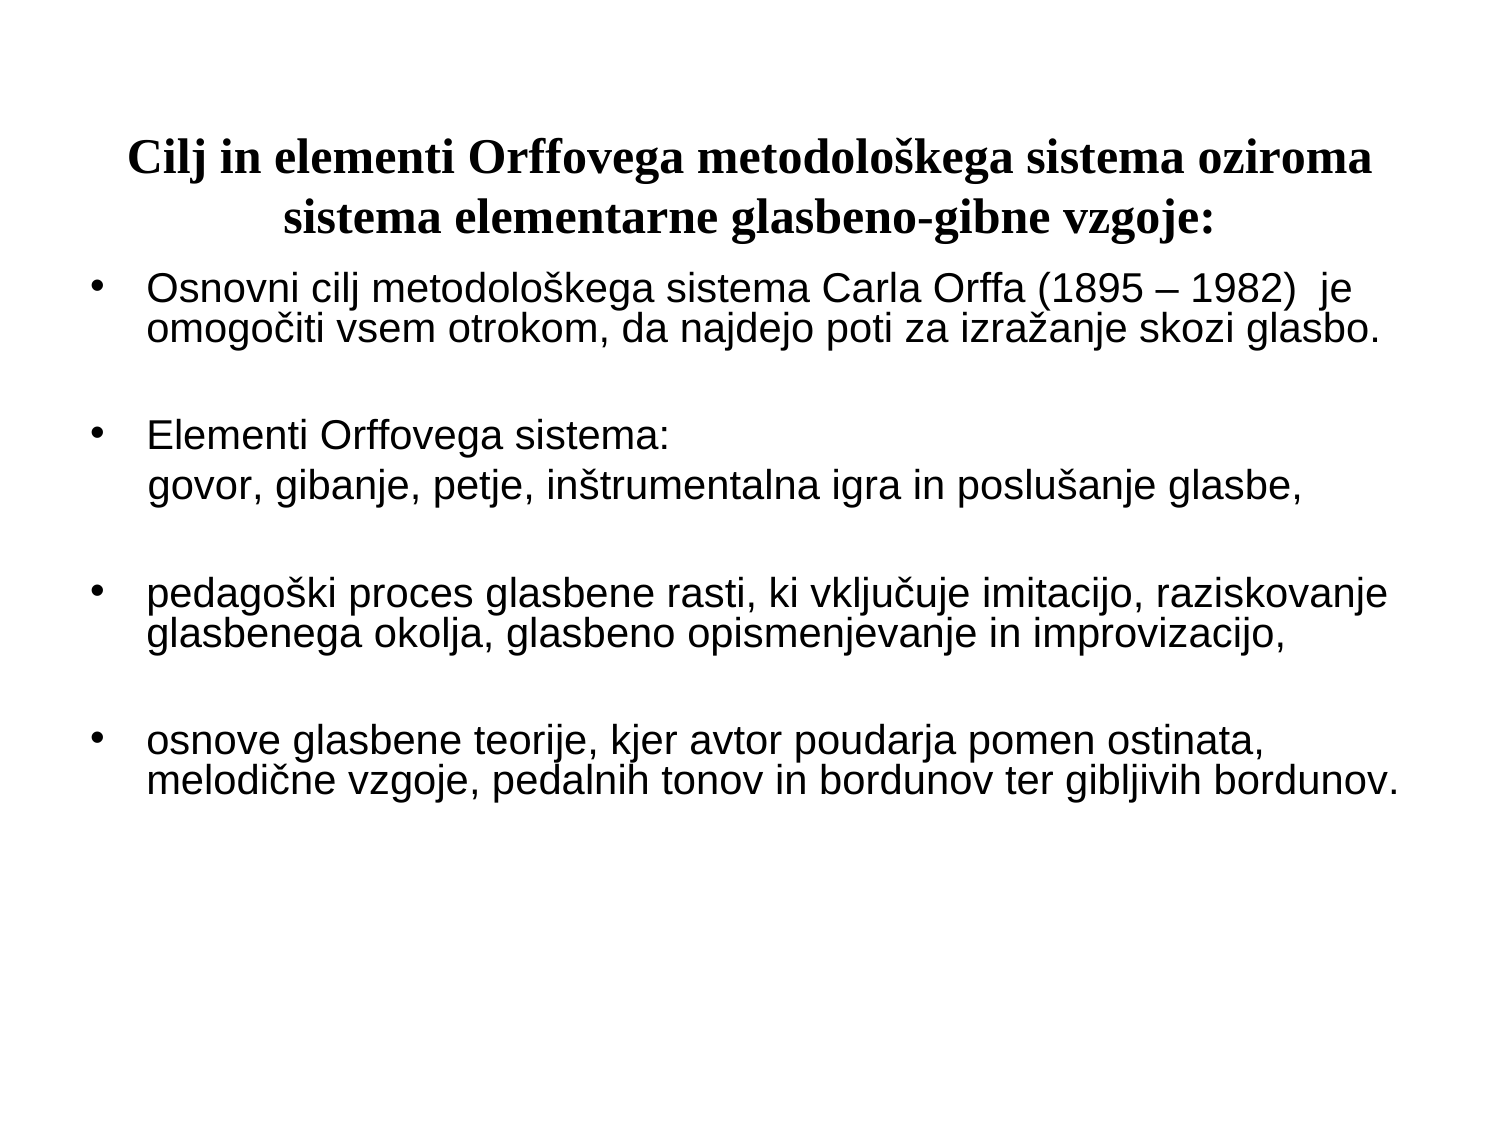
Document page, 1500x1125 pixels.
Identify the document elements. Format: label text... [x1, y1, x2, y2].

list Osnovni cilj metodološkega sistema Carla Orffa (1895 – 1982) je omogočiti vsem otrokom, da najdejo poti za izražanje skozi glasbo. Elementi Orffovega sistema: govor, gibanje, petje, inštrumentalna igra in poslušanje glasbe, pedagoški proces glasbene rasti, ki vključuje imitacijo, raziskovanje glasbenega okolja, glasbeno opismenjevanje in improvizacijo, osnove glasbene teorije, kjer avtor poudarja pomen ostinata, melodične vzgoje, pedalnih tonov in bordunov ter gibljivih bordunov. [75, 262, 1426, 1006]
title Cilj in elementi Orffovega metodološkega sistema oziroma sistema elementarne glasbeno-gibne vzgoje: [75, 26, 1426, 252]
